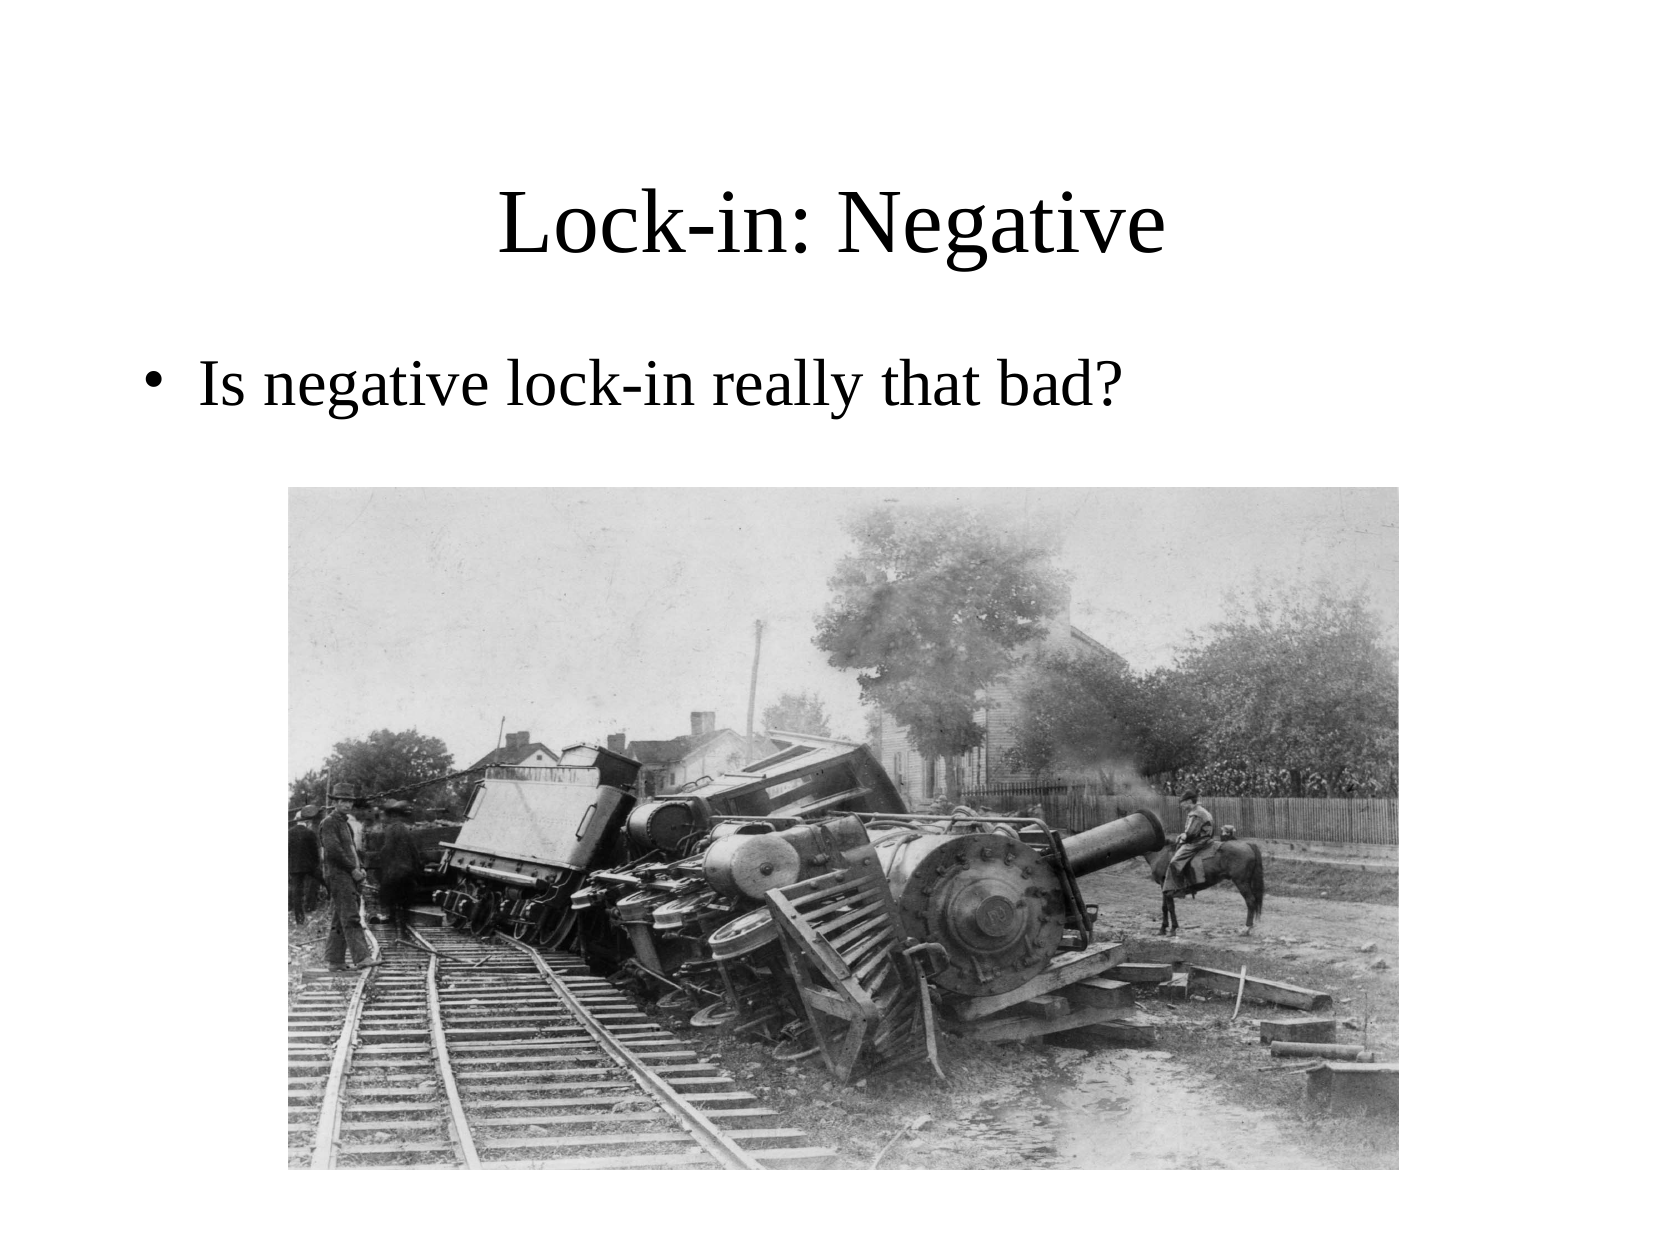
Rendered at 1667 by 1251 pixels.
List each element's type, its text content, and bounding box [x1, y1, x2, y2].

list Is negative lock-in really that bad? [127, 331, 1545, 1200]
picture [288, 487, 1399, 1171]
title Lock-in: Negative [124, 110, 1542, 320]
